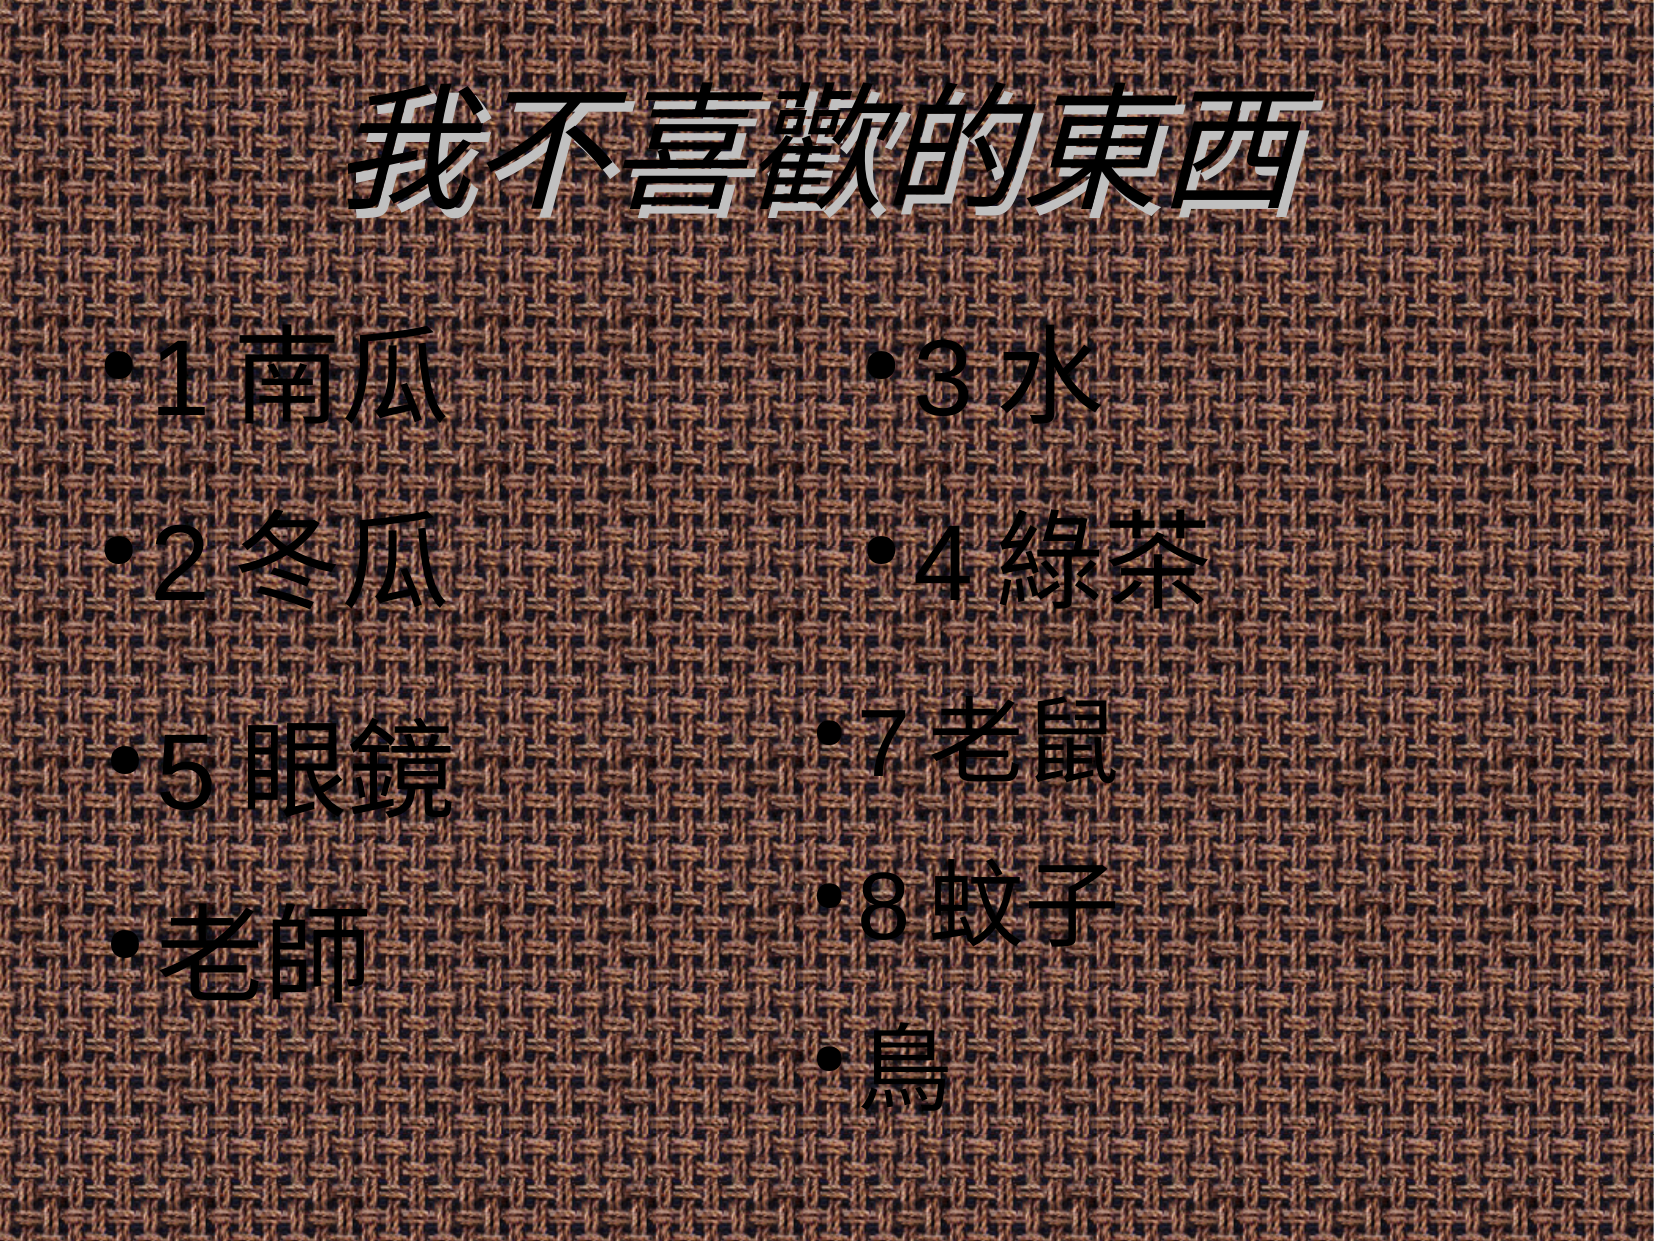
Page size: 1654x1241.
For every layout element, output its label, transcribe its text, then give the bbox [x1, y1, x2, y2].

picture [0, 0, 1654, 1241]
list 3水 4綠茶 [845, 290, 1572, 634]
list 1南瓜 2冬瓜 [82, 290, 809, 634]
title 我不喜歡的東西 [70, 35, 1559, 243]
list 7老鼠 8蚊子 鳥 [797, 665, 1560, 1134]
list 5眼鏡 老師 [88, 684, 815, 1028]
